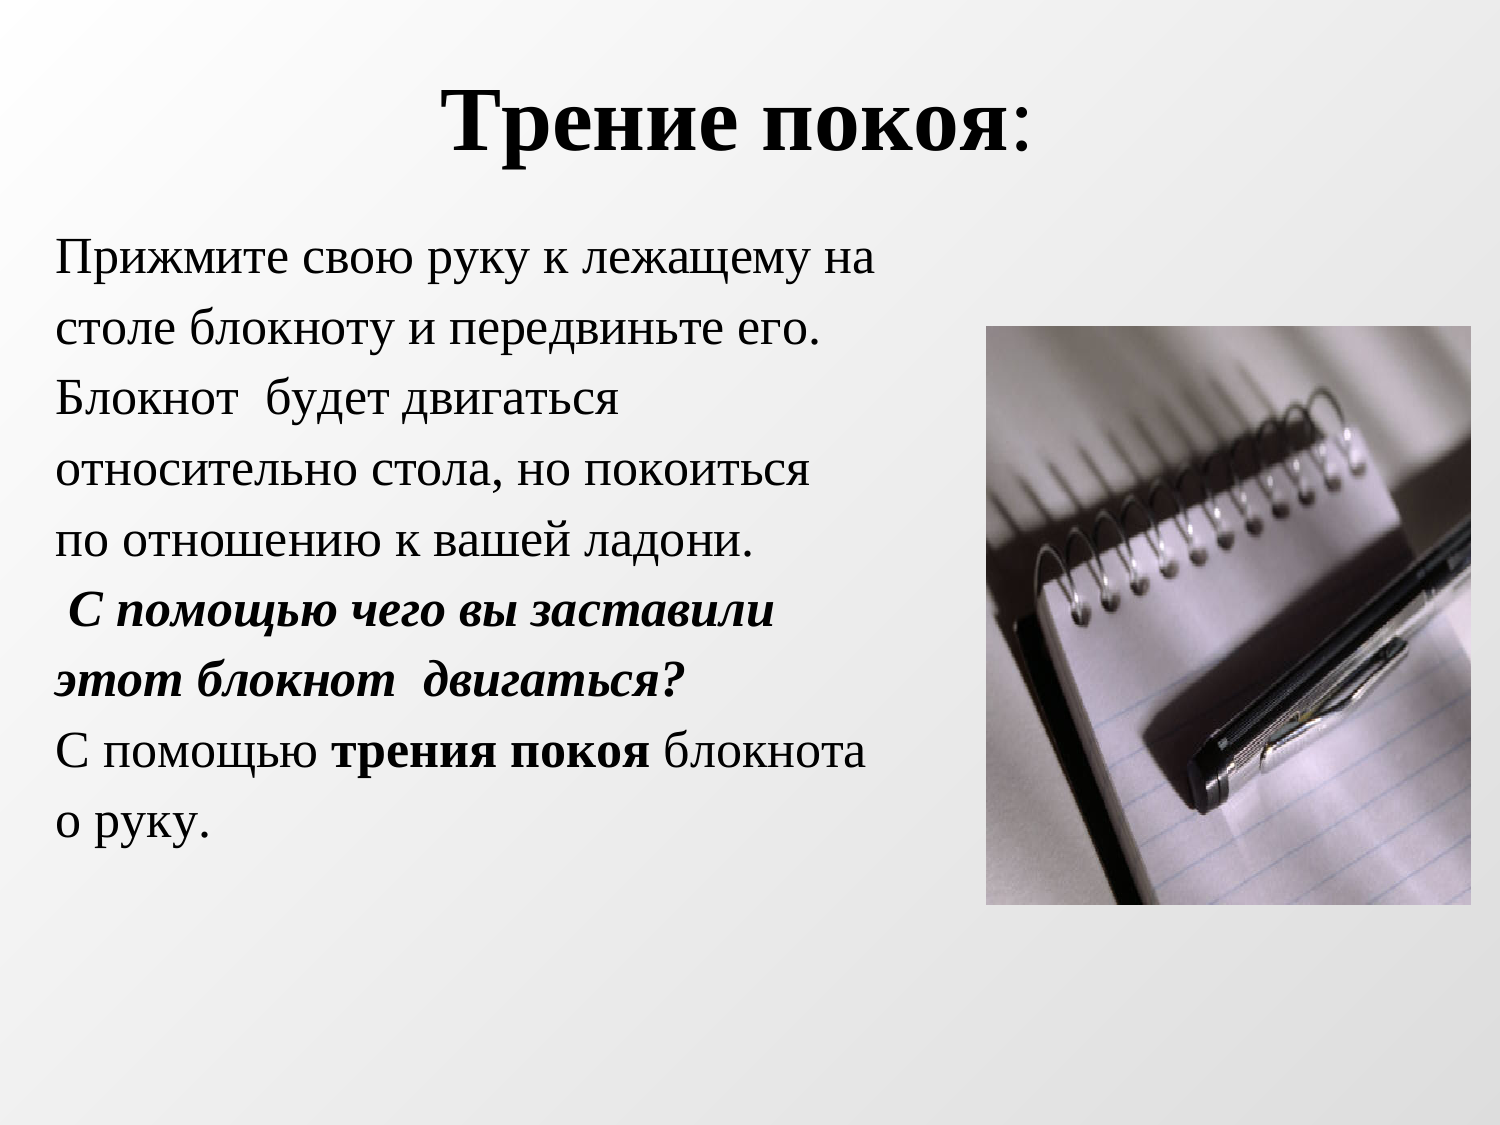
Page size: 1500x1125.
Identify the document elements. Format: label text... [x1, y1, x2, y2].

list Прижмите свою руку к лежащему на столе блокноту и передвиньте его. Блокнот будет двигаться относительно стола, но покоиться по отношению к вашей ладони. С помощью чего вы заставили этот блокнот двигаться? С помощью трения покоя блокнота о руку. [41, 219, 916, 1125]
title Трение покоя: [100, 42, 1376, 197]
picture [986, 326, 1471, 905]
